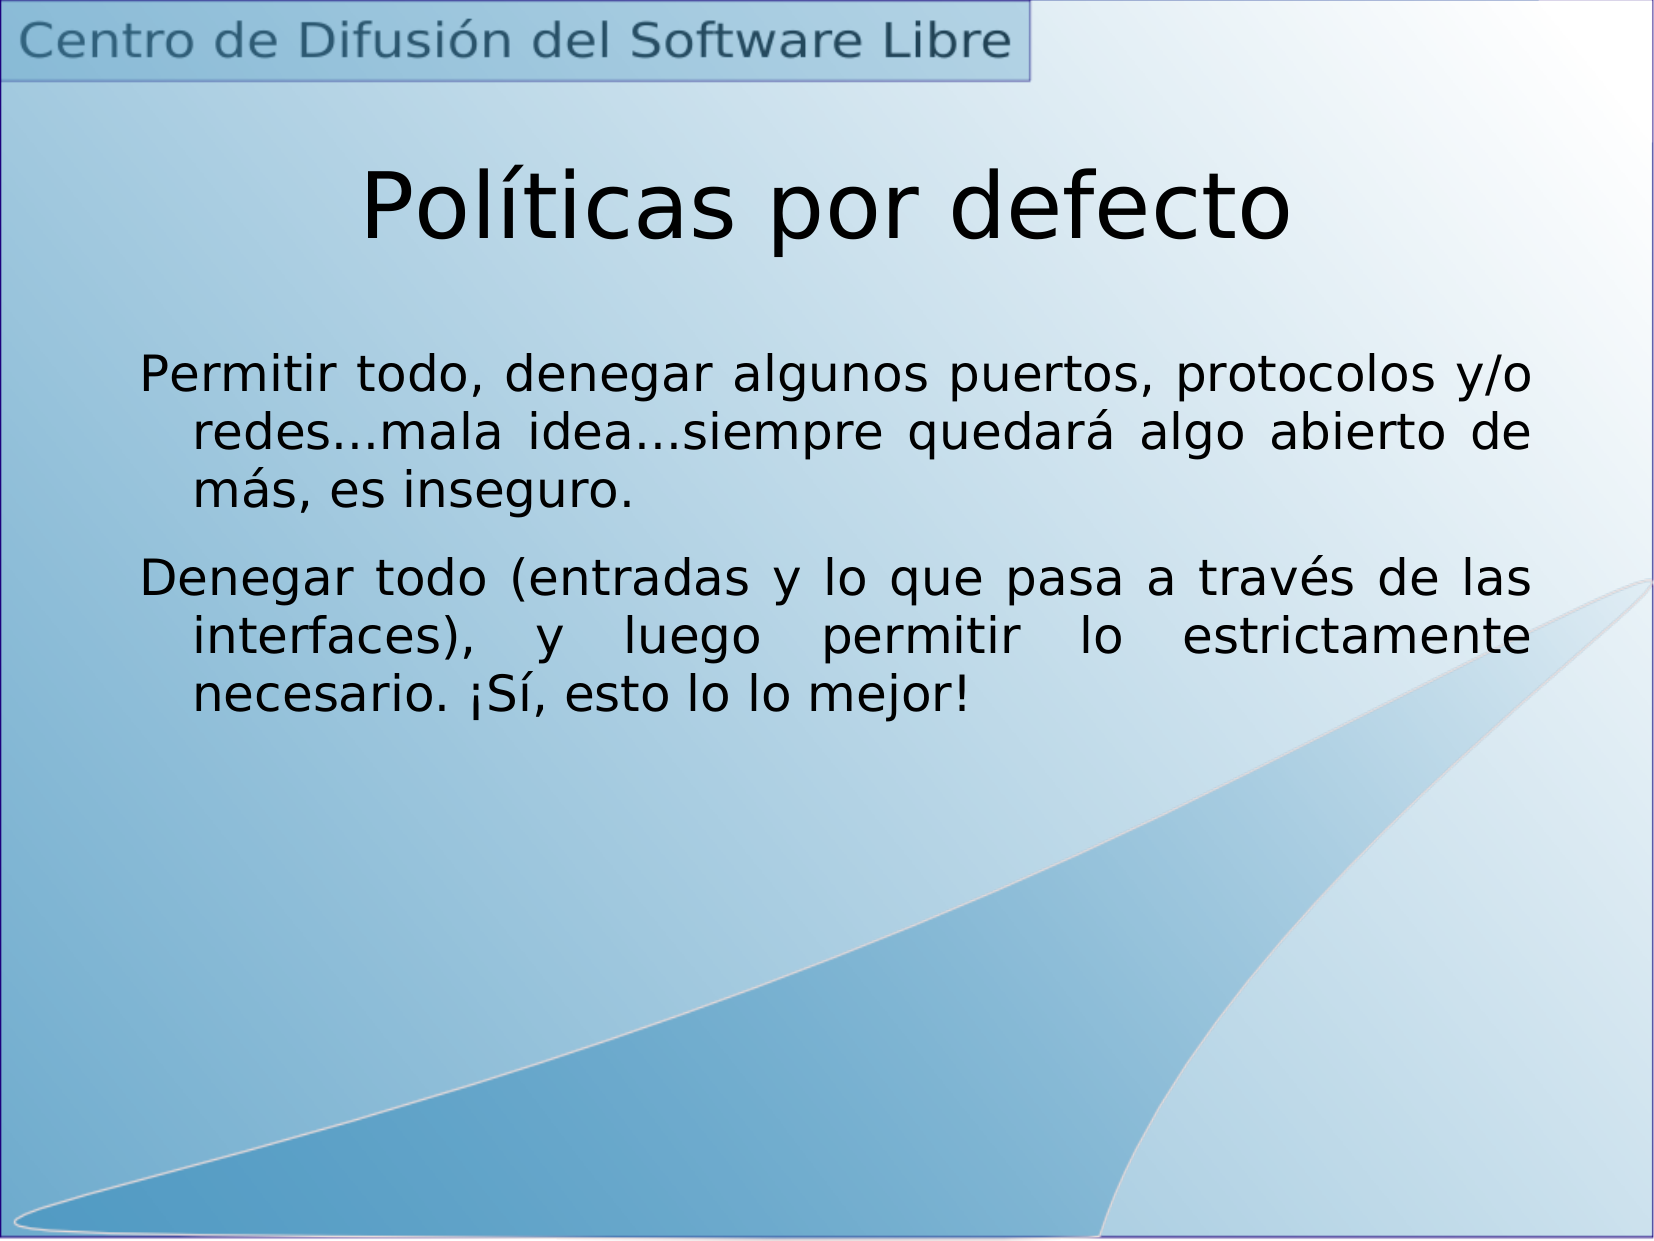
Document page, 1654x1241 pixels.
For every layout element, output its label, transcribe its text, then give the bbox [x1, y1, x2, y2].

title Políticas por defecto [121, 102, 1534, 311]
list Permitir todo, denegar algunos puertos, protocolos y/o redes...mala idea...siempre quedará algo abierto de más, es inseguro. Denegar todo (entradas y lo que pasa a través de las interfaces), y luego permitir lo estrictamente necesario. ¡Sí, esto lo lo mejor! [121, 344, 1534, 1127]
picture [0, 0, 1654, 1241]
